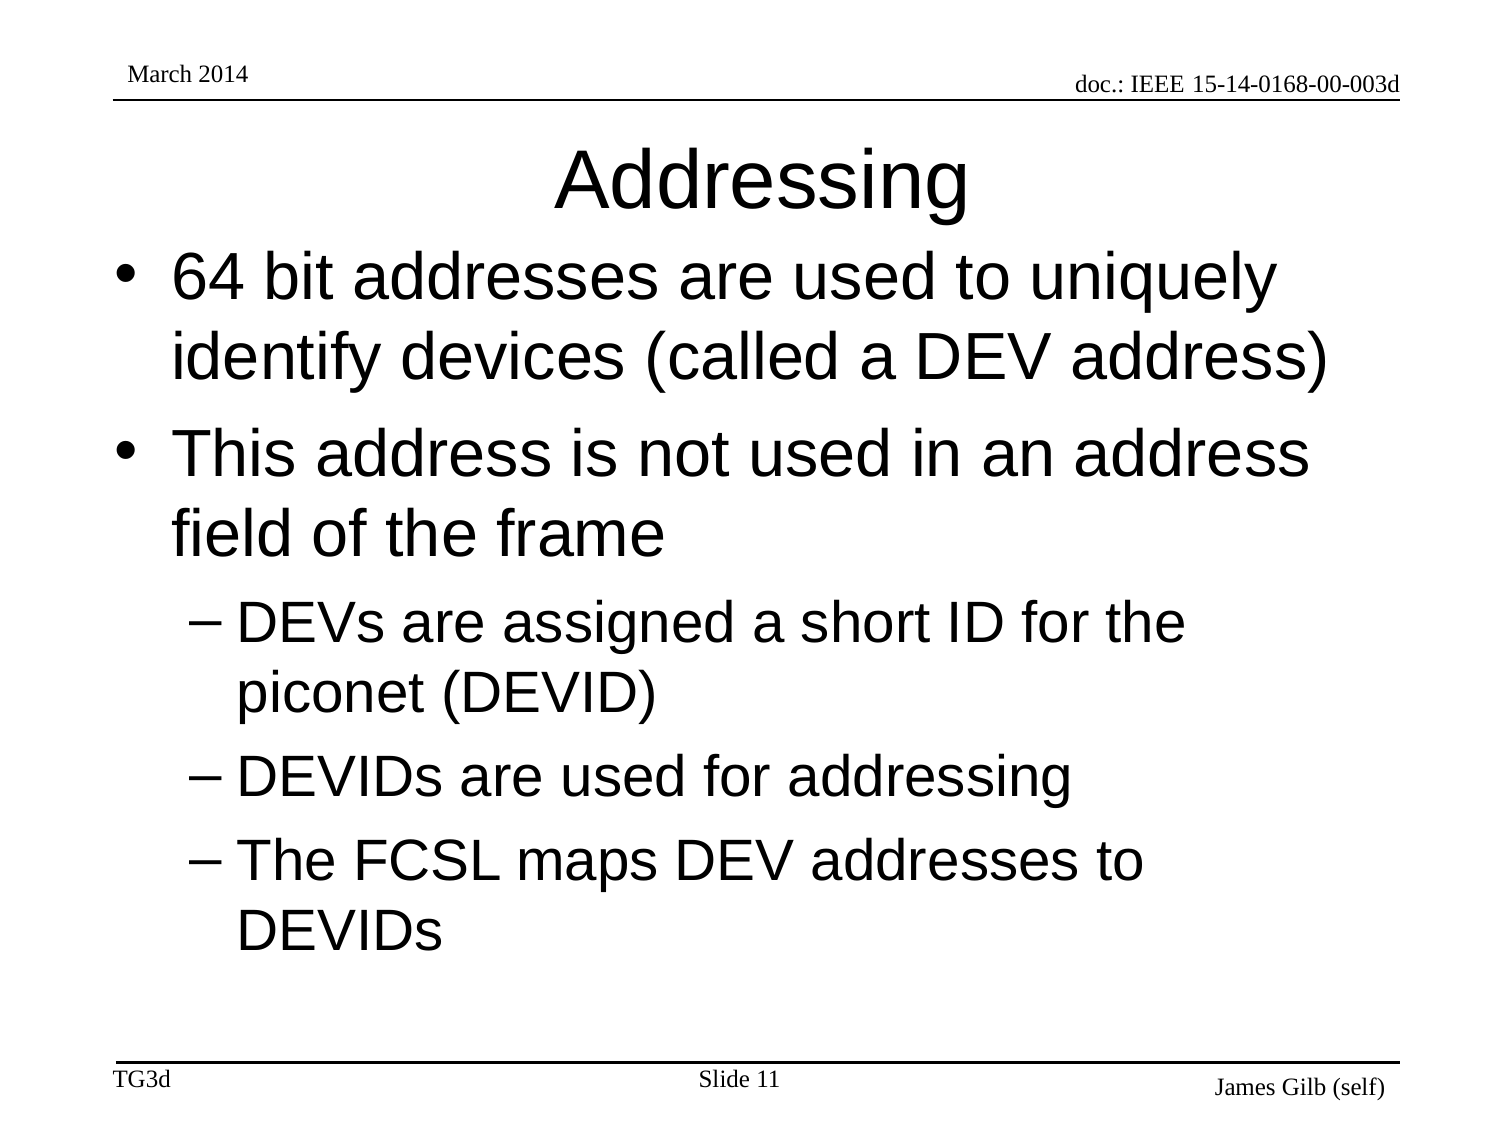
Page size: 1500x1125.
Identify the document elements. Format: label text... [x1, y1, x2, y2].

title Addressing [125, 112, 1401, 238]
list 64 bit addresses are used to uniquely identify devices (called a DEV address) This address is not used in an address field of the frame DEVs are assigned a short ID for the piconet (DEVID) DEVIDs are used for addressing The FCSL maps DEV addresses to DEVIDs [99, 224, 1375, 1067]
